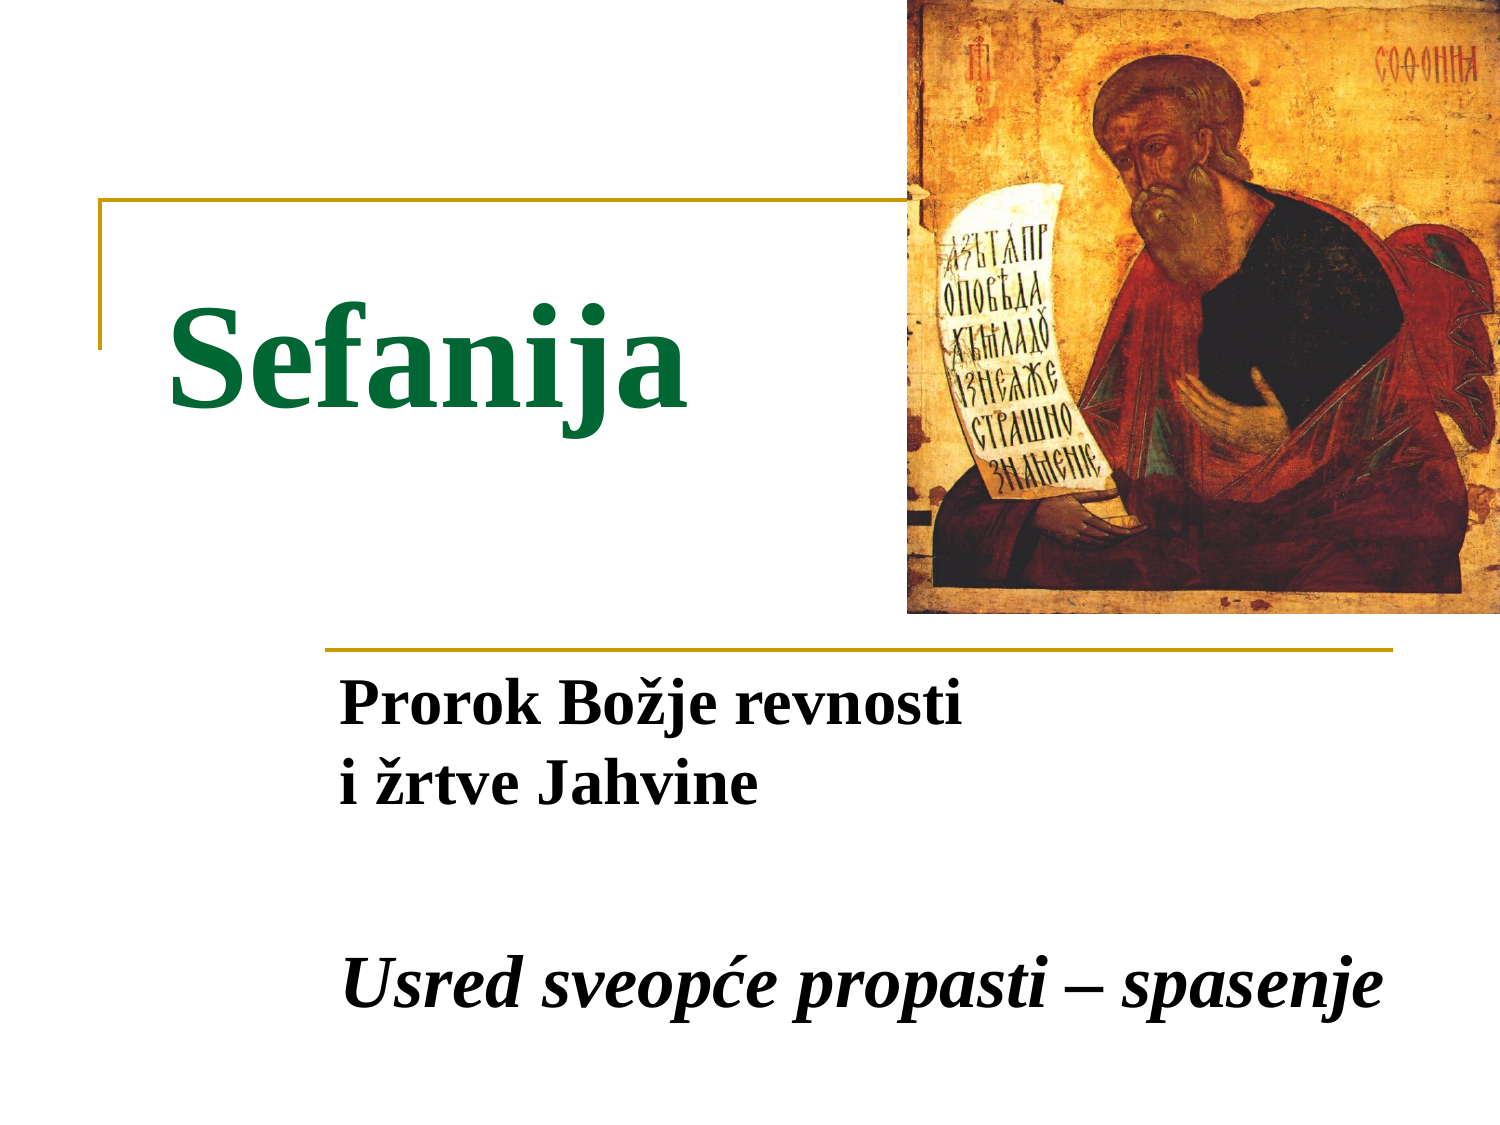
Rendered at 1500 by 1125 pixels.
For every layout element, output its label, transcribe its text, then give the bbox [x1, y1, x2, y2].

subtitle Prorok Božje revnosti i žrtve Jahvine Usred sveopće propasti – spasenje [324, 649, 1471, 1059]
picture [907, 0, 1500, 615]
title Sefanija [149, 249, 907, 538]
